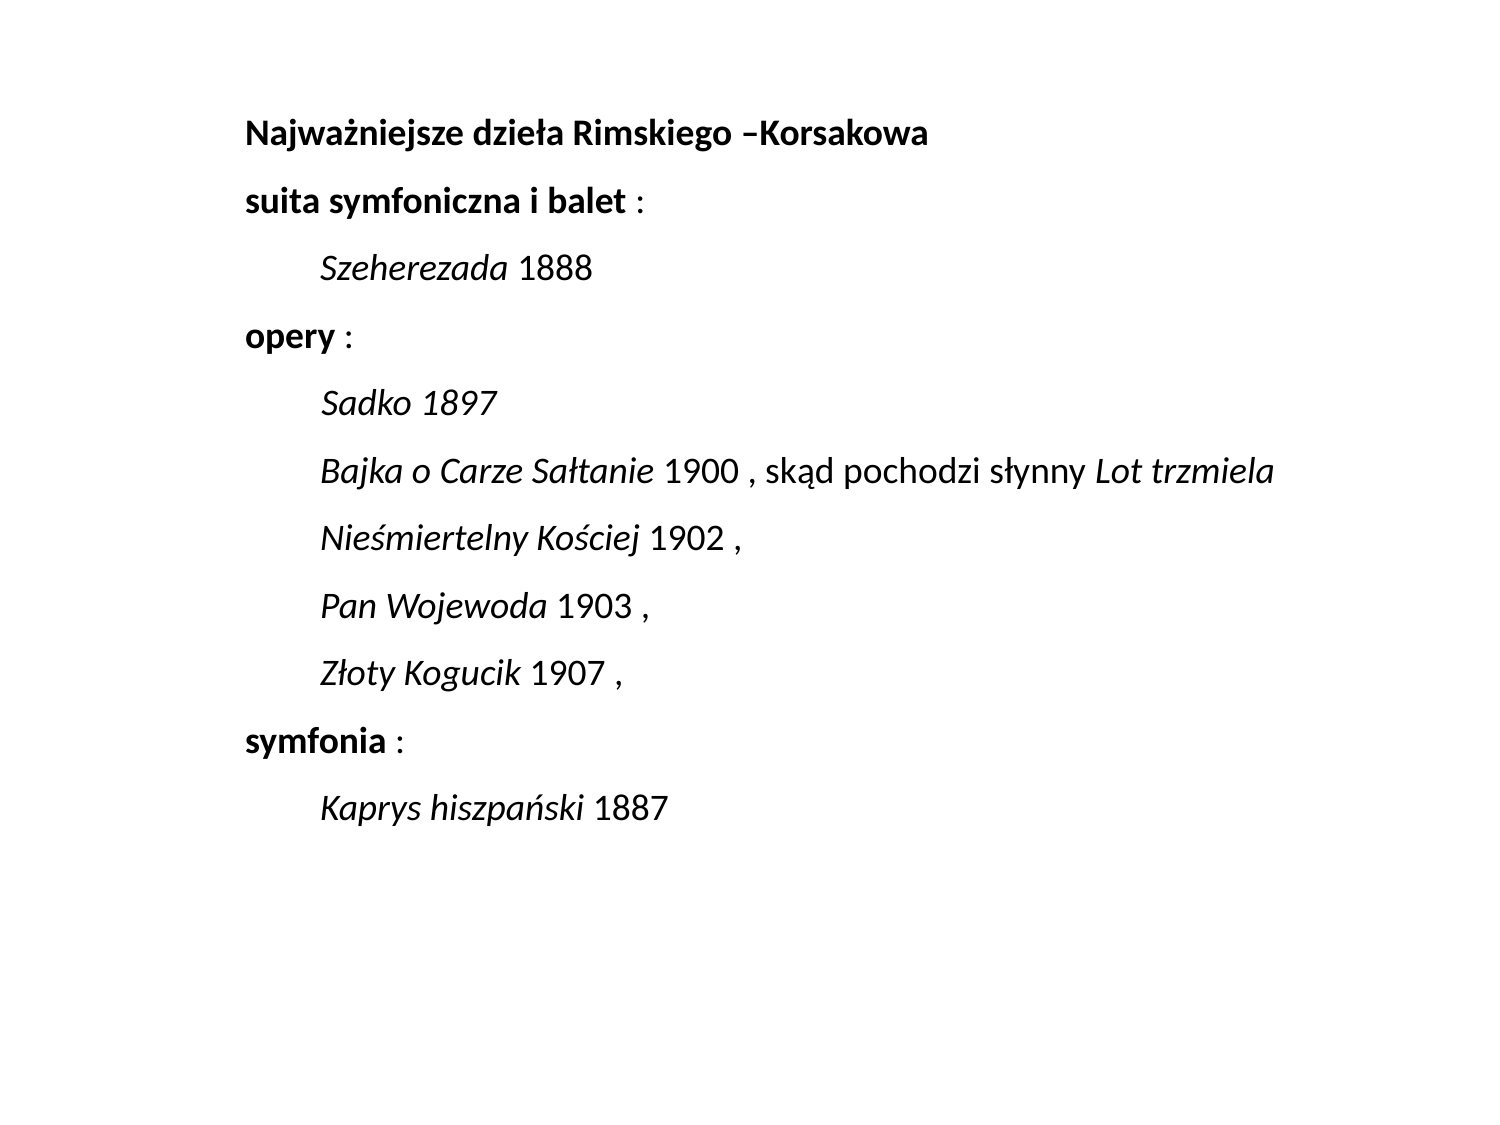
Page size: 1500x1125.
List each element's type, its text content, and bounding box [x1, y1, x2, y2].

text_box Najważniejsze dzieła Rimskiego –Korsakowa suita symfoniczna i balet : Szeherezada 1888 opery : Sadko 1897 Bajka o Carze Sałtanie 1900 , skąd pochodzi słynny Lot trzmiela Nieśmiertelny Kościej 1902 , Pan Wojewoda 1903 , Złoty Kogucik 1907 , symfonia : Kaprys hiszpański 1887 [230, 78, 1341, 836]
